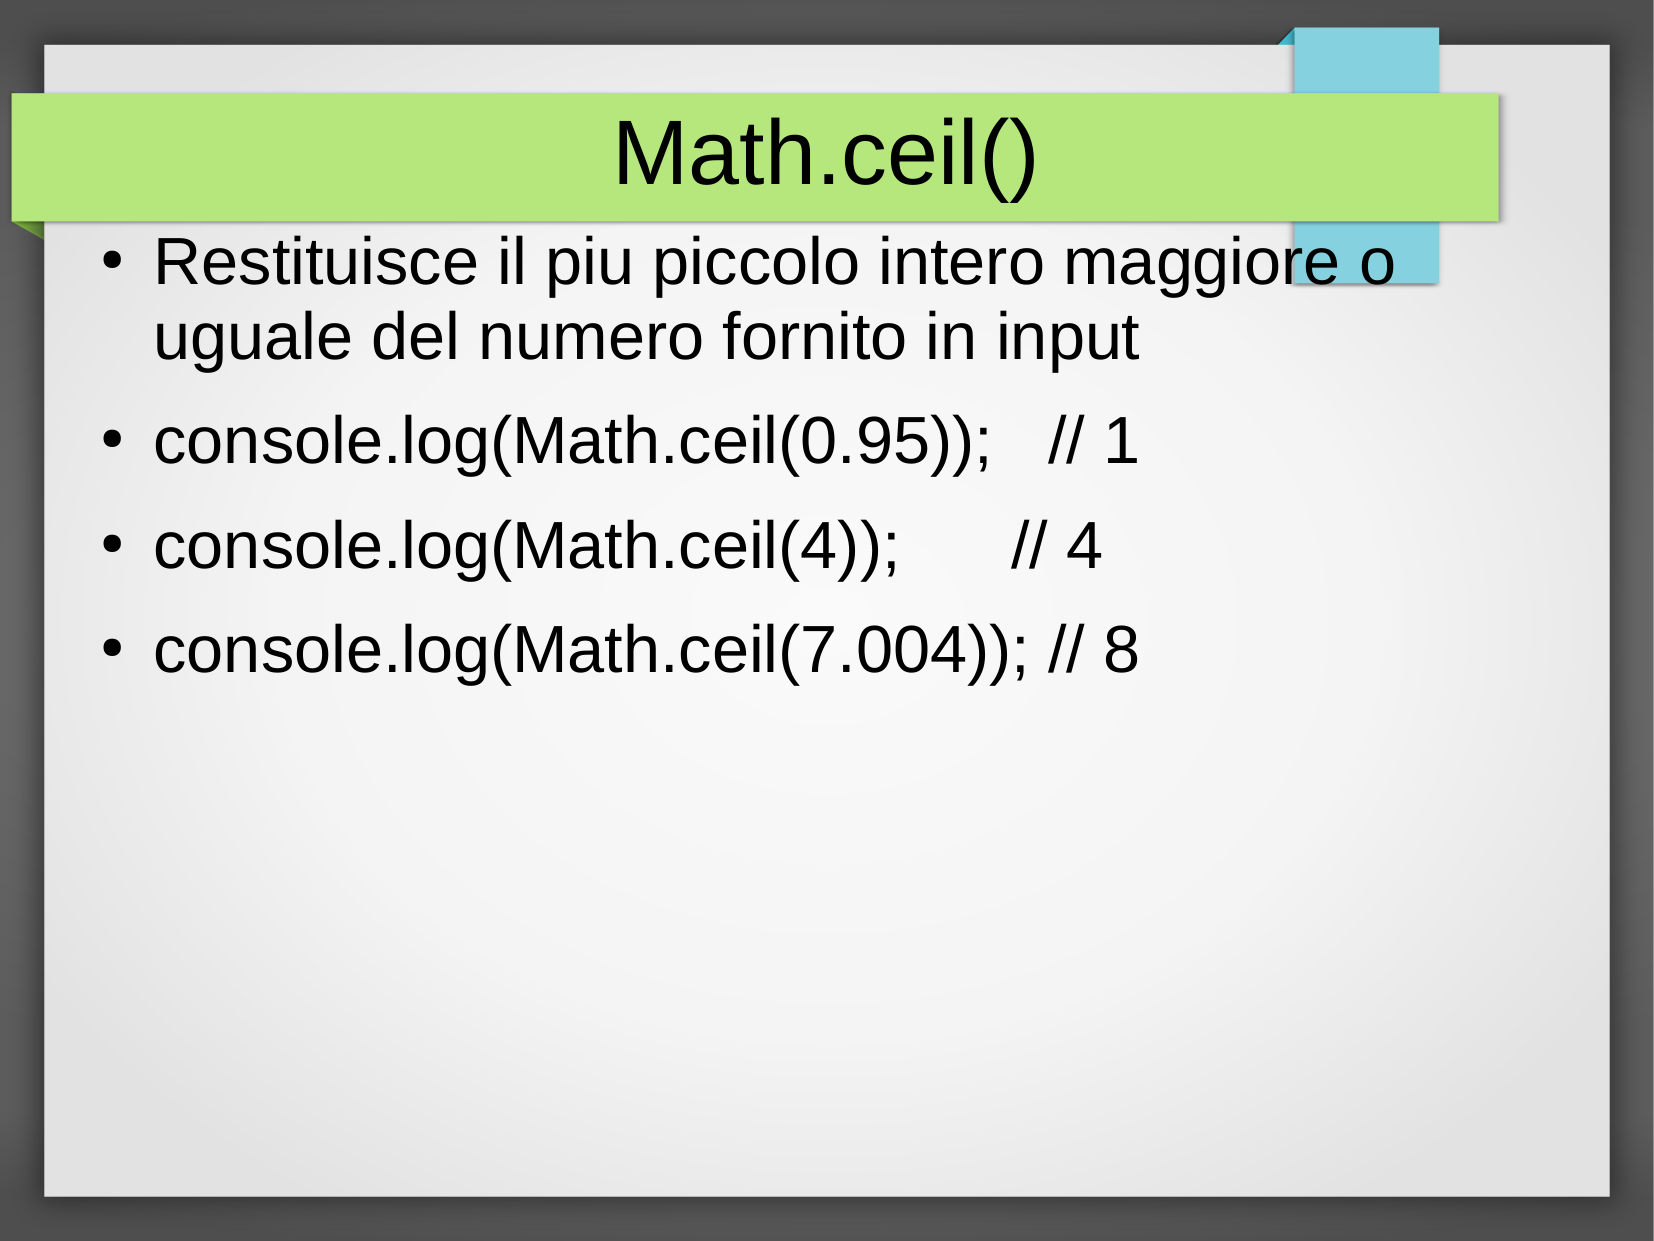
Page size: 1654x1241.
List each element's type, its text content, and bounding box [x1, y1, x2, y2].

title Math.ceil() [82, 49, 1571, 224]
picture [0, 0, 1654, 1241]
list Restituisce il piu piccolo intero maggiore o uguale del numero fornito in input console.log(Math.ceil(0.95)); // 1 console.log(Math.ceil(4)); // 4 console.log(Math.ceil(7.004)); // 8 [82, 224, 1571, 1010]
